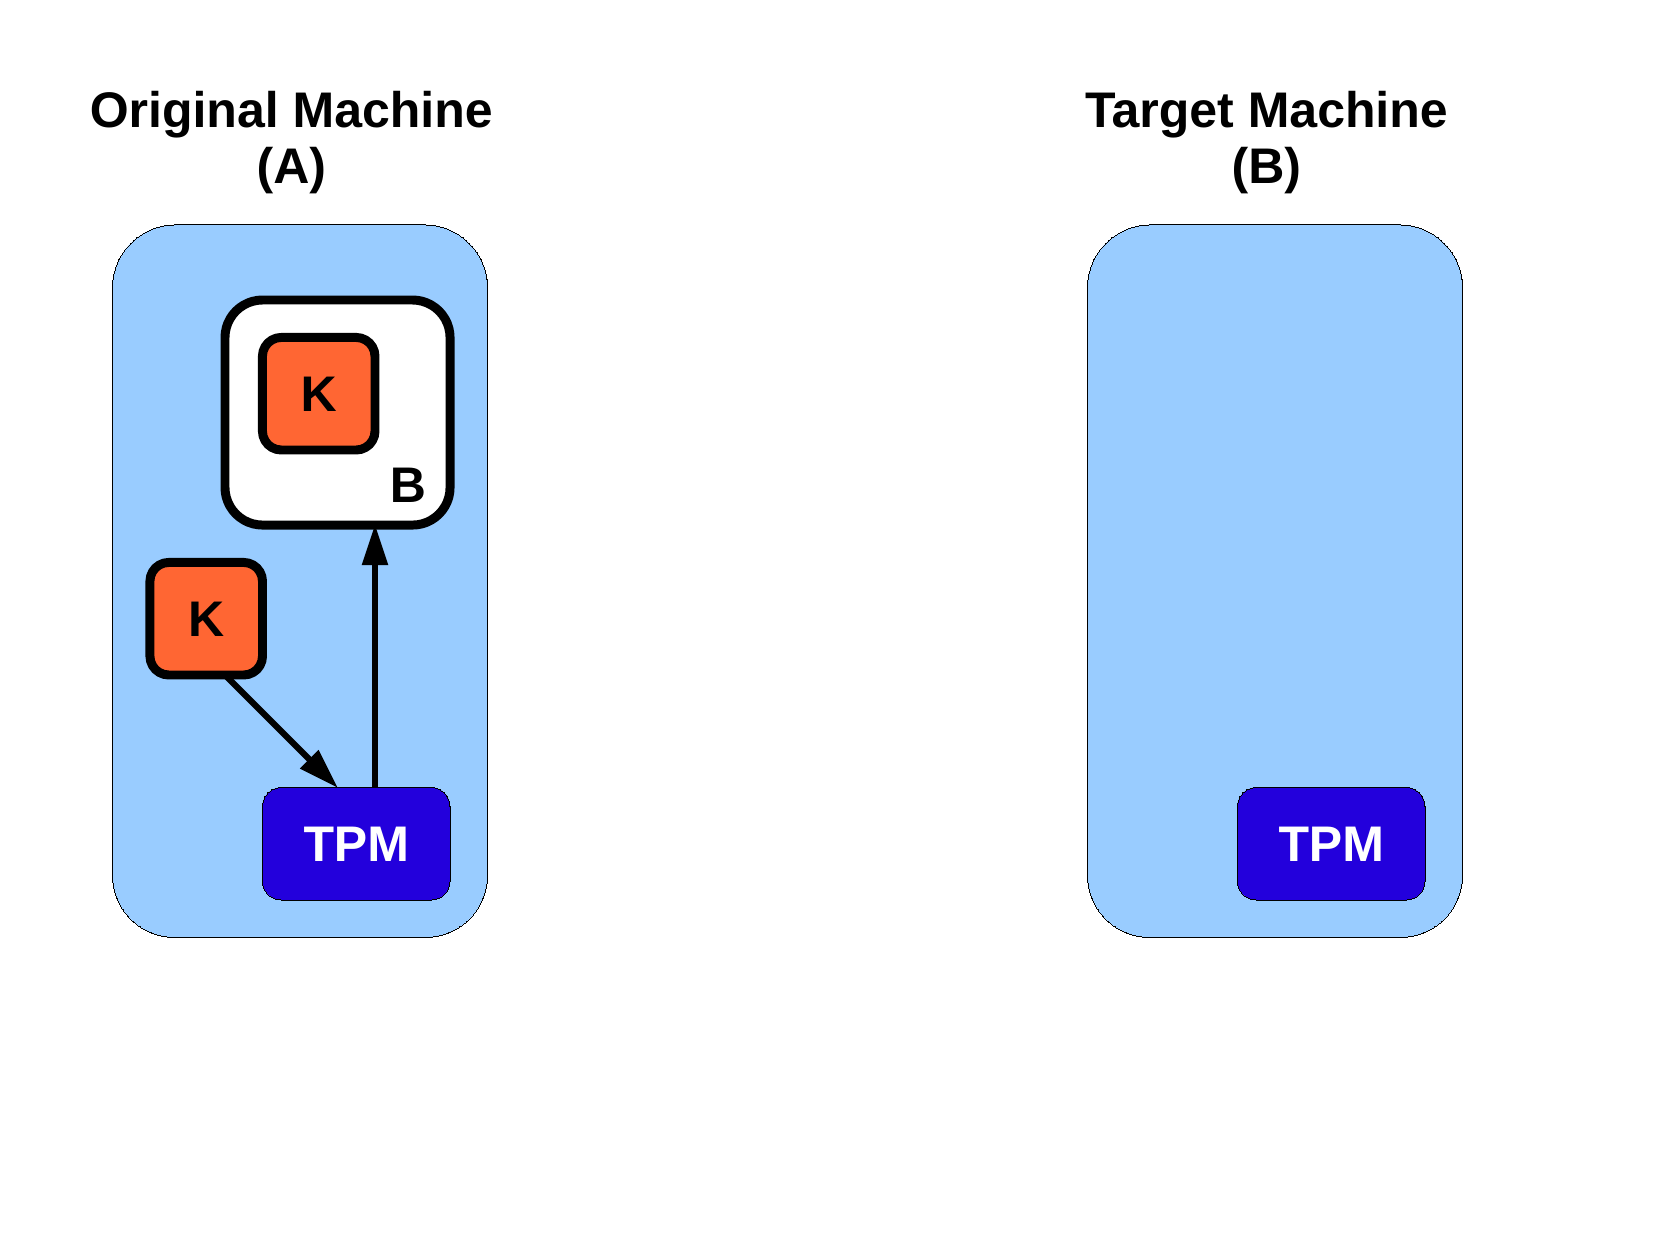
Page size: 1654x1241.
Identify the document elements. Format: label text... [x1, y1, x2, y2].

text_box TPM [262, 787, 451, 901]
text_box Original Machine (A) [75, 75, 508, 244]
text_box B [375, 450, 451, 526]
text_box TPM [1237, 787, 1426, 901]
text_box K [149, 562, 263, 676]
text_box K [262, 337, 376, 451]
text_box Target Machine (B) [1050, 75, 1483, 202]
text_box [1087, 224, 1463, 938]
text_box [112, 224, 488, 938]
